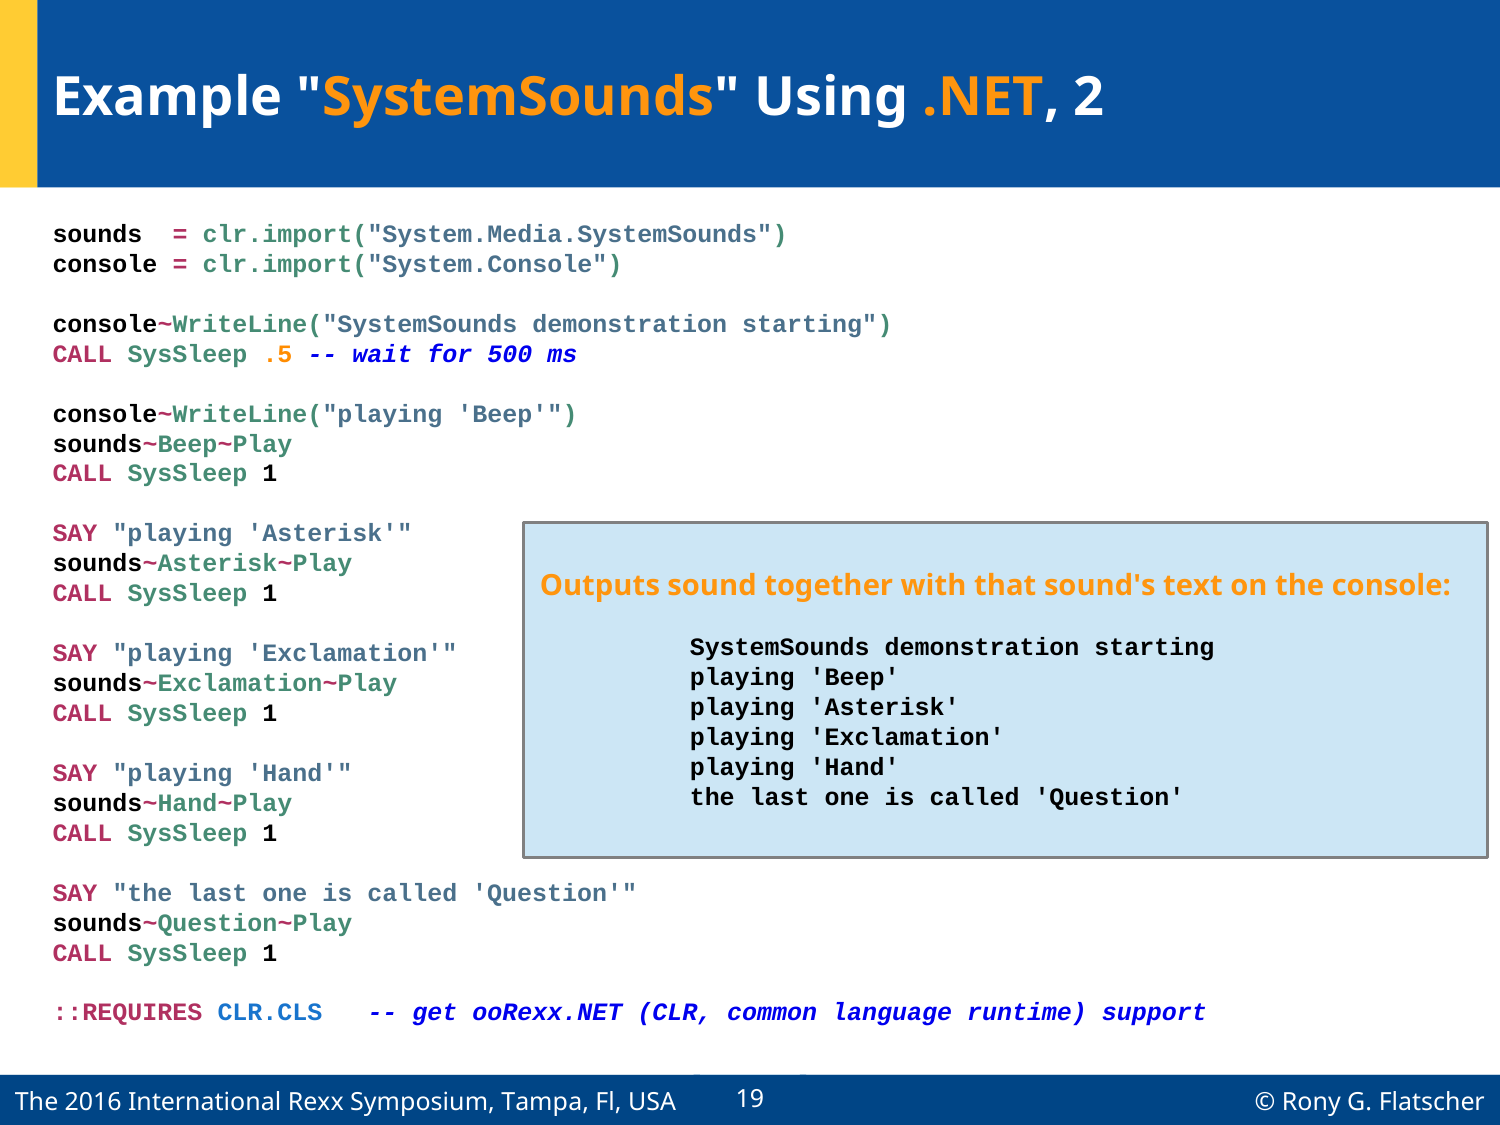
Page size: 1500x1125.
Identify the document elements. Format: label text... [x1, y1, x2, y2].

text_box Outputs sound together with that sound's text on the console: SystemSounds demonstration starting playing 'Beep' playing 'Asterisk' playing 'Exclamation' playing 'Hand' the last one is called 'Question' [523, 522, 1488, 858]
title Example "SystemSounds" Using .NET, 2 [37, 0, 1500, 188]
text_box sounds = clr.import("System.Media.SystemSounds") console = clr.import("System.Console") console~WriteLine("SystemSounds demonstration starting") CALL SysSleep .5 -- wait for 500 ms console~WriteLine("playing 'Beep'") sounds~Beep~Play CALL SysSleep 1 SAY "playing 'Asterisk'" sounds~Asterisk~Play CALL SysSleep 1 SAY "playing 'Exclamation'" sounds~Exclamation~Play CALL SysSleep 1 SAY "playing 'Hand'" sounds~Hand~Play CALL SysSleep 1 SAY "the last one is called 'Question'" sounds~Question~Play CALL SysSleep 1 ::REQUIRES CLR.CLS -- get ooRexx.NET (CLR, common language runtime) support [37, 179, 1456, 1034]
